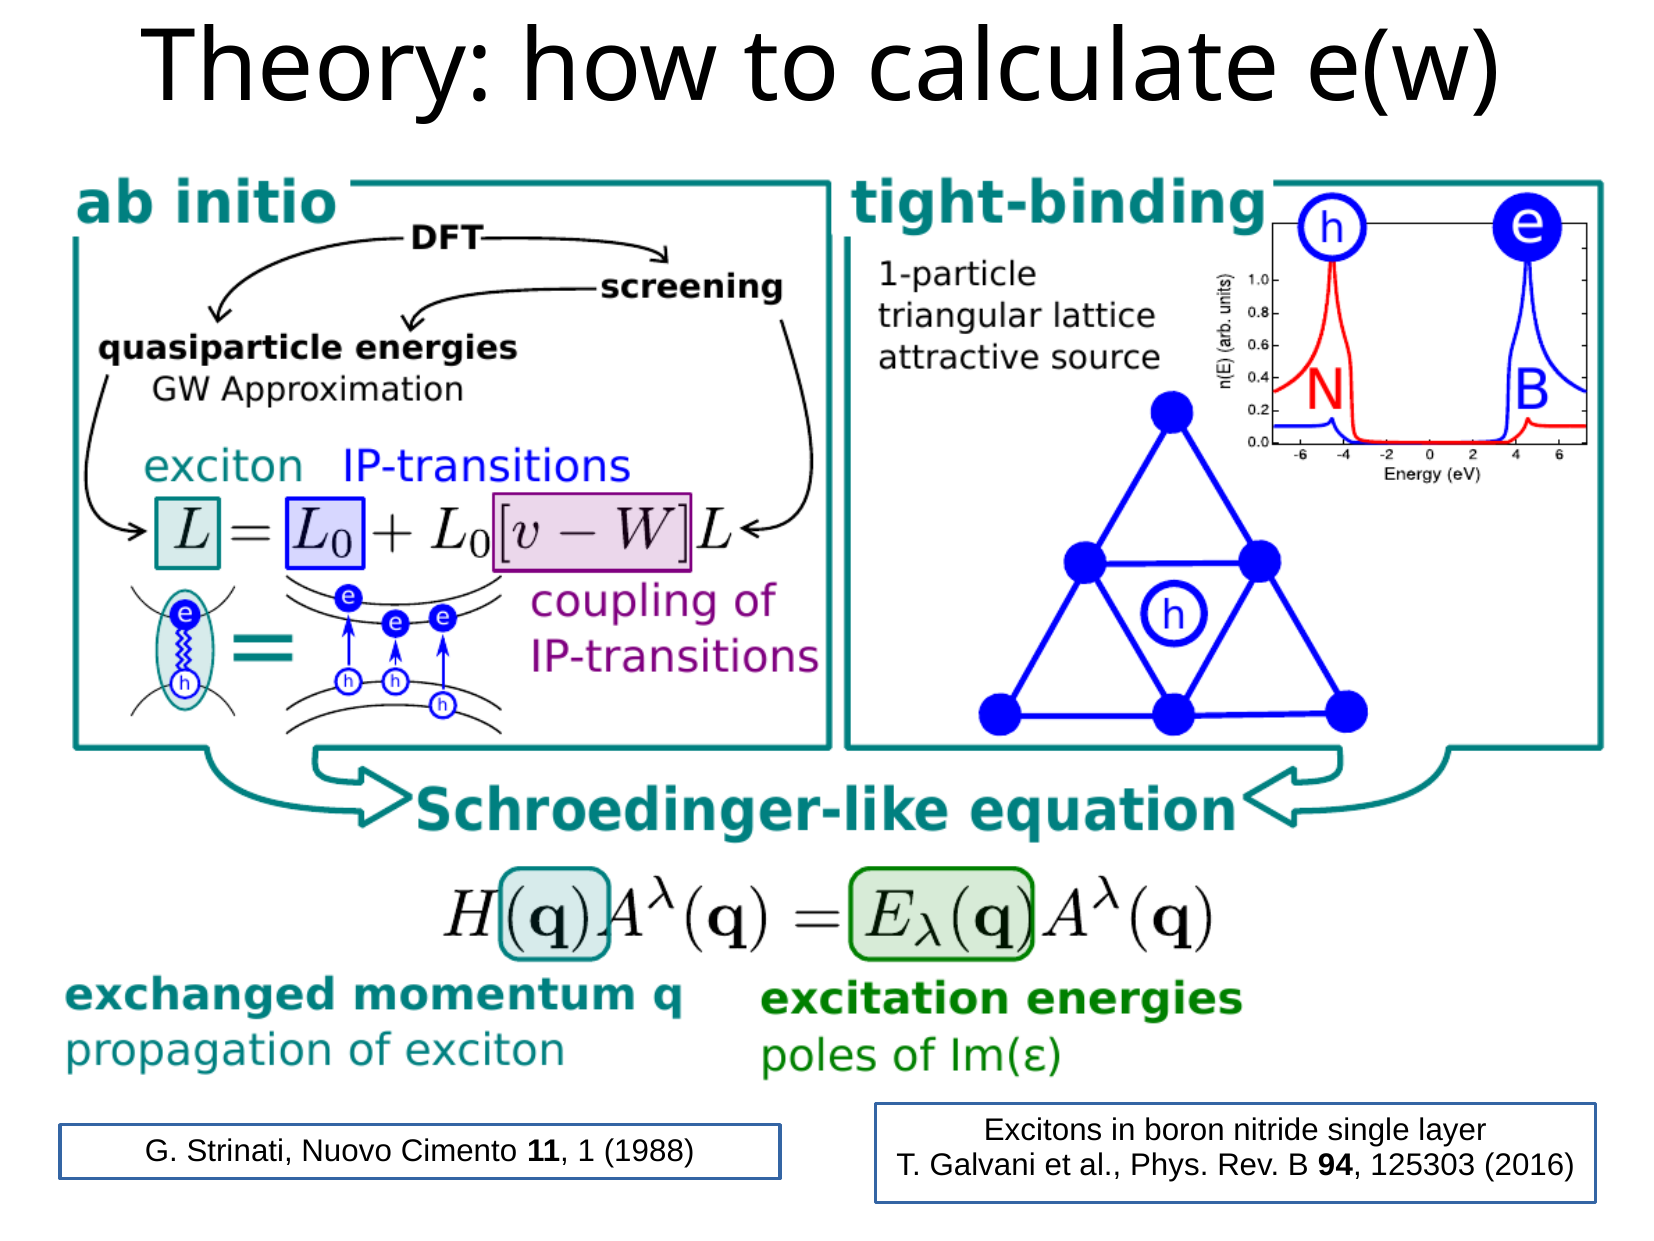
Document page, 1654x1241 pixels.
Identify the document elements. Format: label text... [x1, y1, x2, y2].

title Theory: how to calculate e(w) [15, 0, 1654, 151]
picture [3, 170, 1646, 1086]
text_box G. Strinati, Nuovo Cimento 11, 1 (1988) [60, 1124, 781, 1179]
text_box Excitons in boron nitride single layer T. Galvani et al., Phys. Rev. B 94, 125303 (2016) [875, 1103, 1596, 1203]
